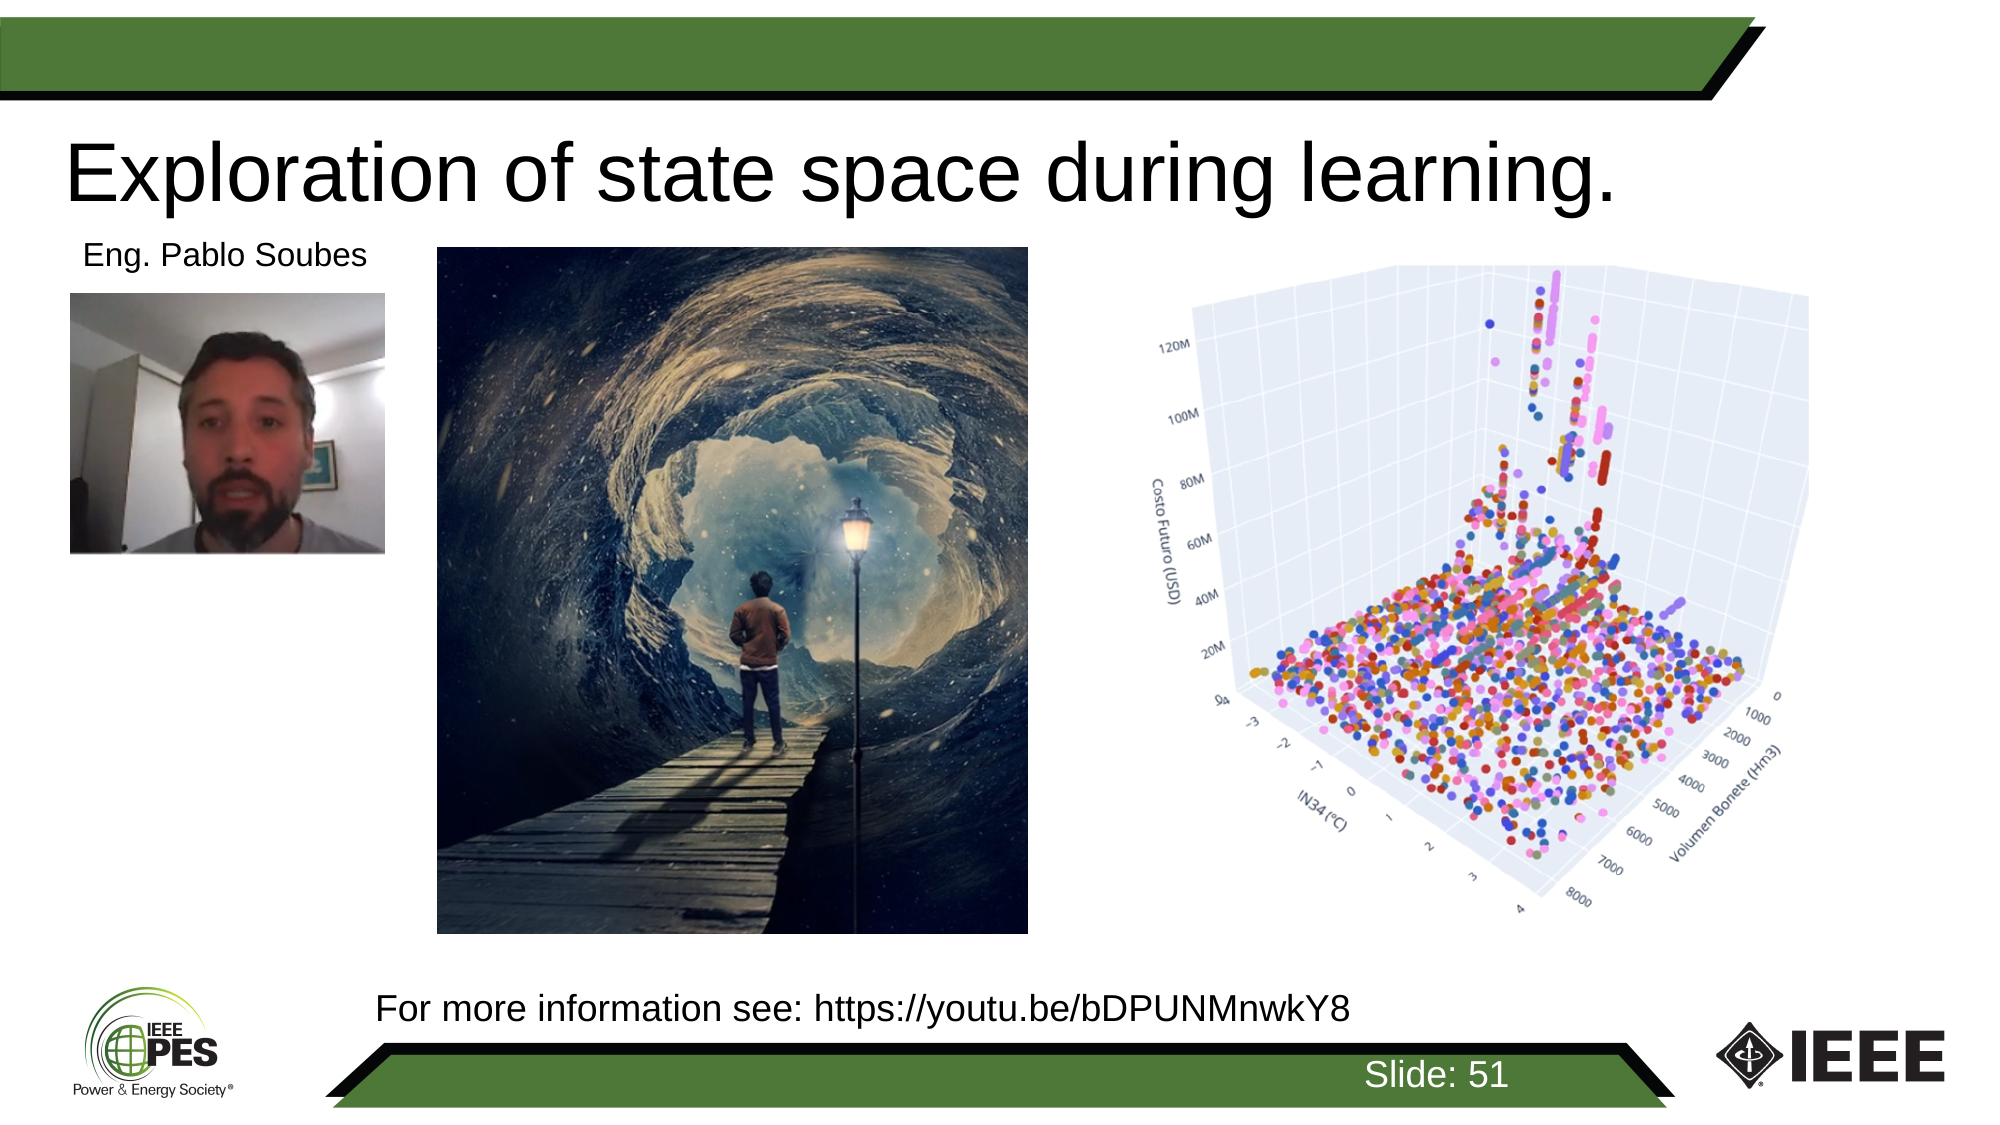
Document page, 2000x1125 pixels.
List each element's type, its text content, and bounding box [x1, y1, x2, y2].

picture [0, 0, 2000, 1125]
text_box For more information see: https://youtu.be/bDPUNMnwkY8 [360, 980, 1400, 1040]
list Eng. Pablo Soubes [11, 236, 456, 308]
title Exploration of state space during learning. [30, 85, 1654, 260]
